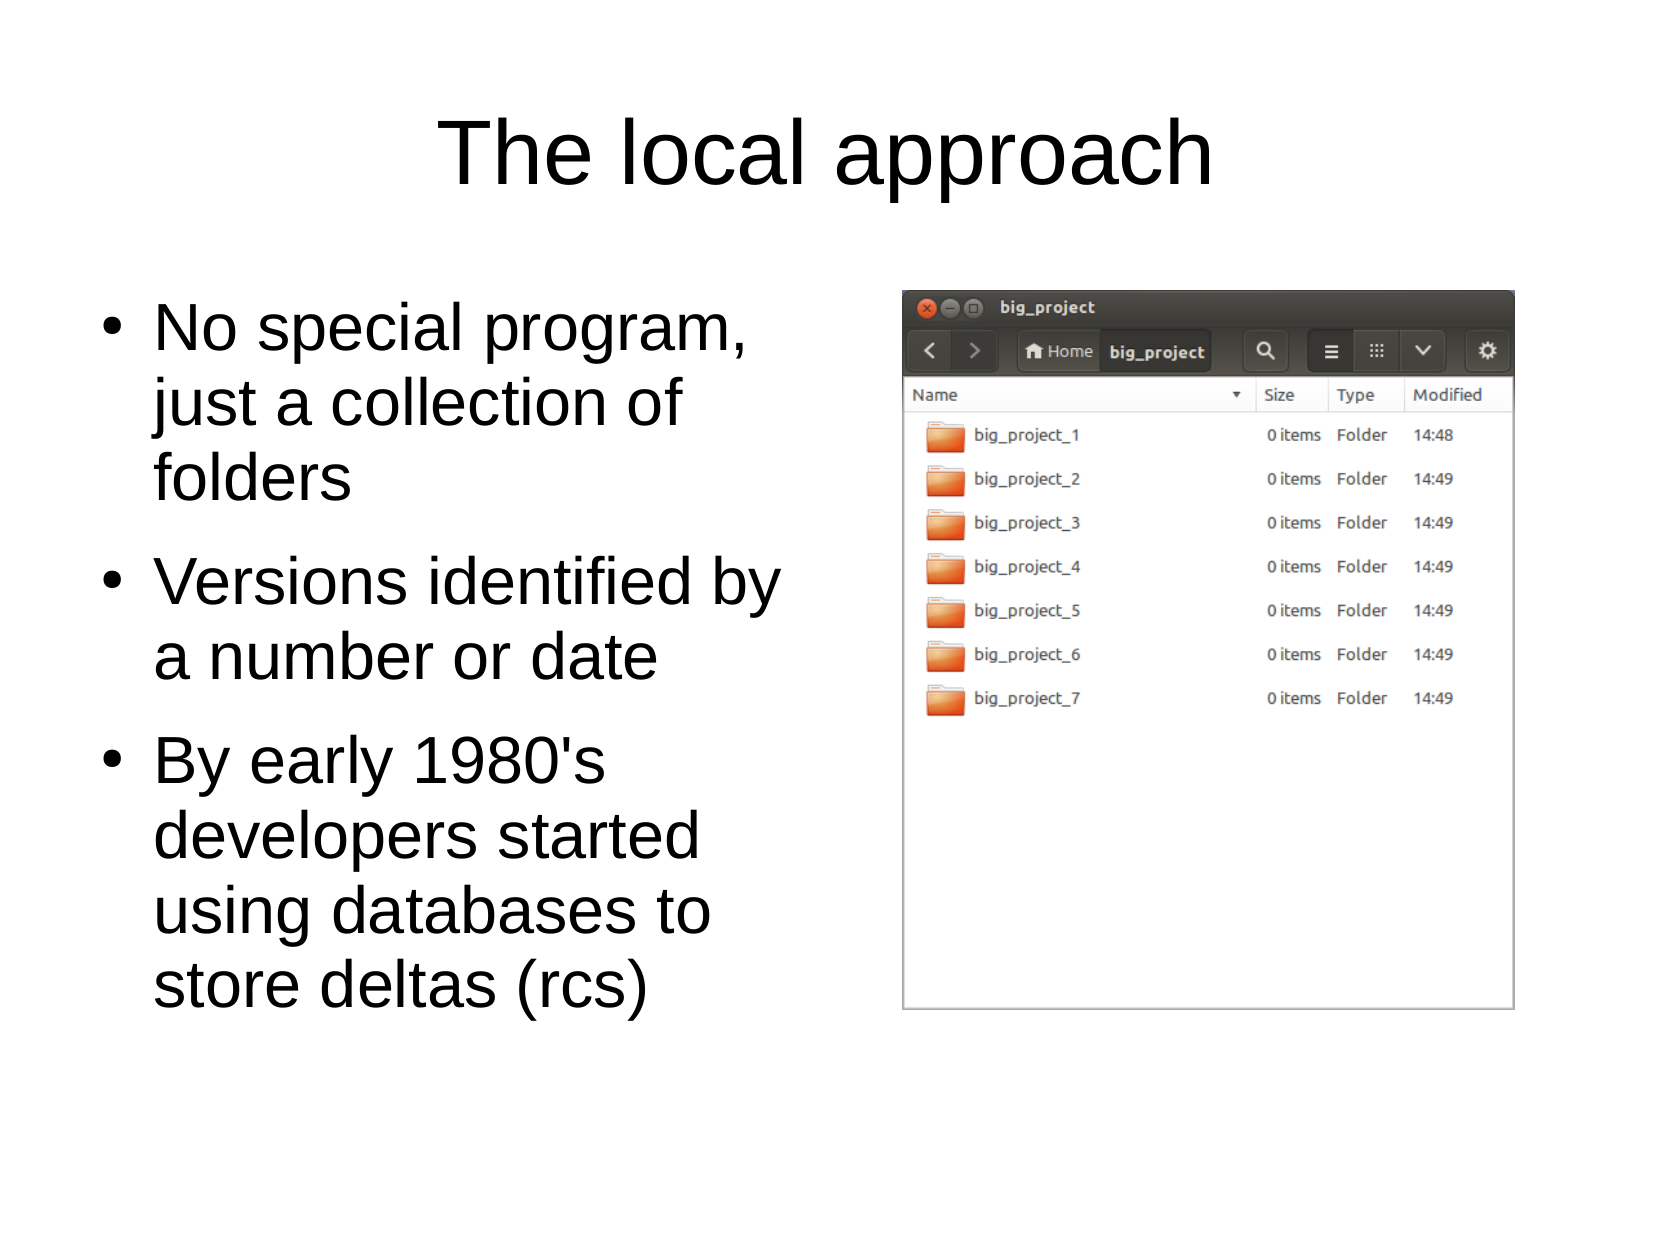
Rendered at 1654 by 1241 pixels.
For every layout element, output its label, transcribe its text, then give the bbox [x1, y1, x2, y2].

list No special program, just a collection of folders Versions identified by a number or date By early 1980's developers started using databases to store deltas (rcs) [82, 290, 809, 1081]
title The local approach [82, 49, 1571, 257]
picture [902, 290, 1515, 1010]
